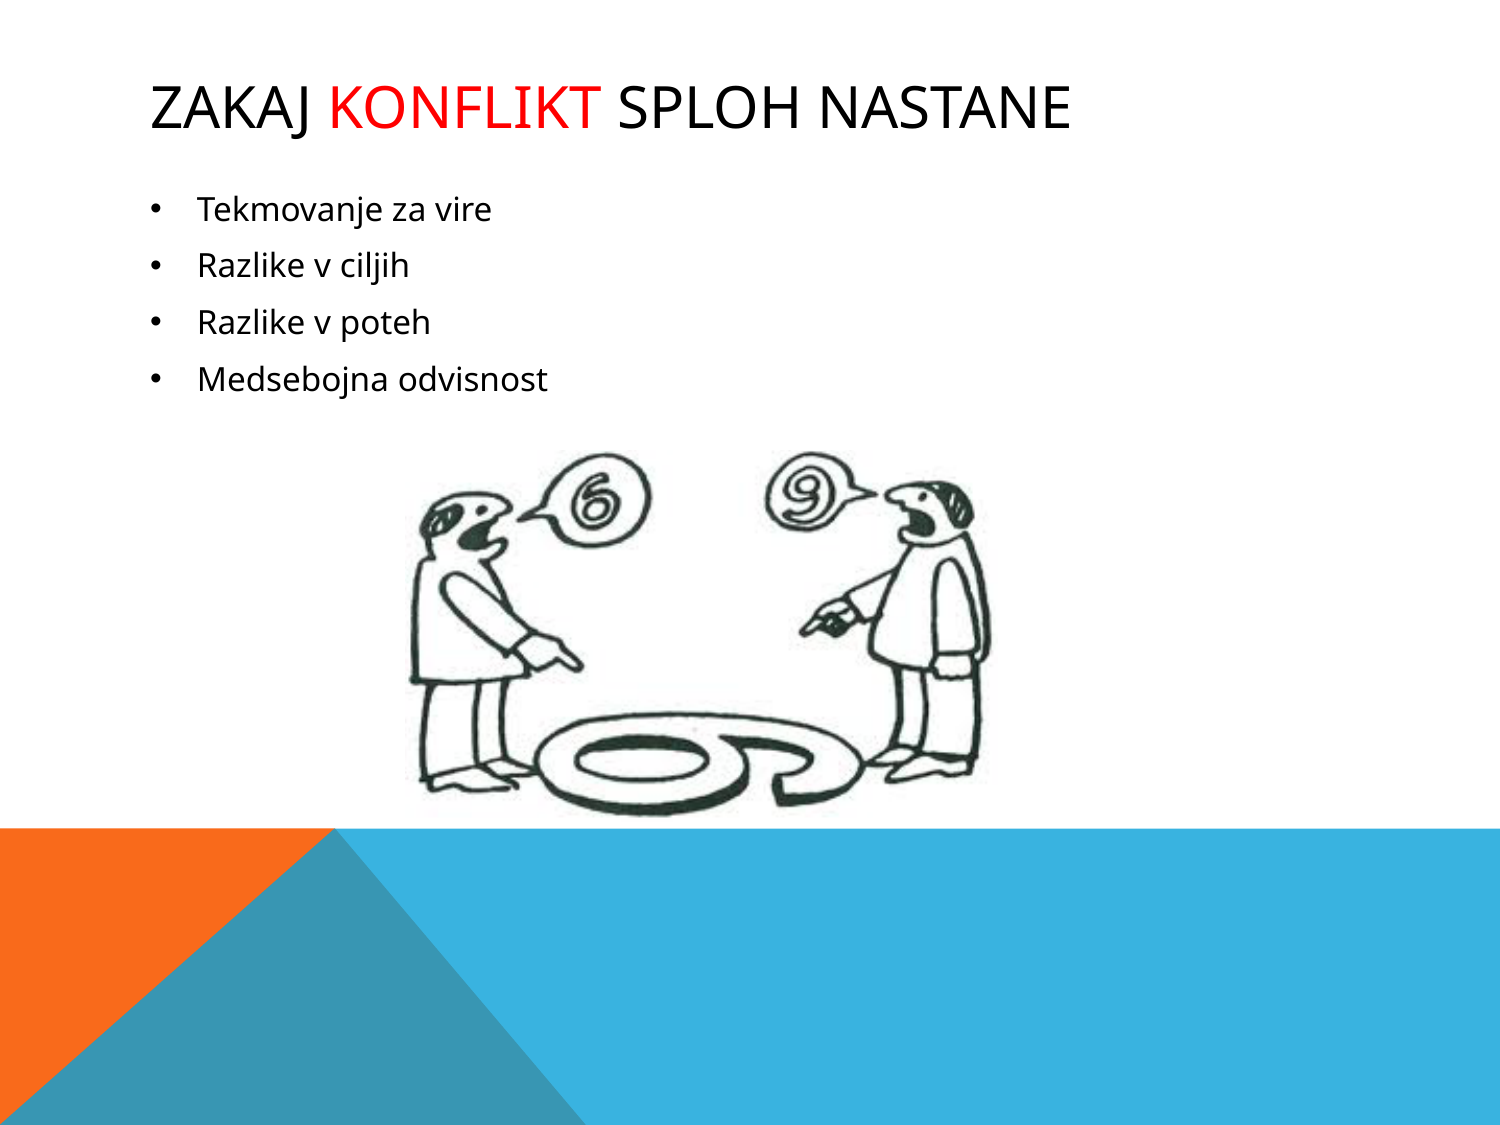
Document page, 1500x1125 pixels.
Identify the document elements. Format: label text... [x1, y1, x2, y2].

title Zakaj konflikt sploh nastane [135, 60, 1369, 150]
list Tekmovanje za vire Razlike v ciljih Razlike v poteh Medsebojna odvisnost [135, 180, 1369, 768]
picture [405, 450, 998, 822]
